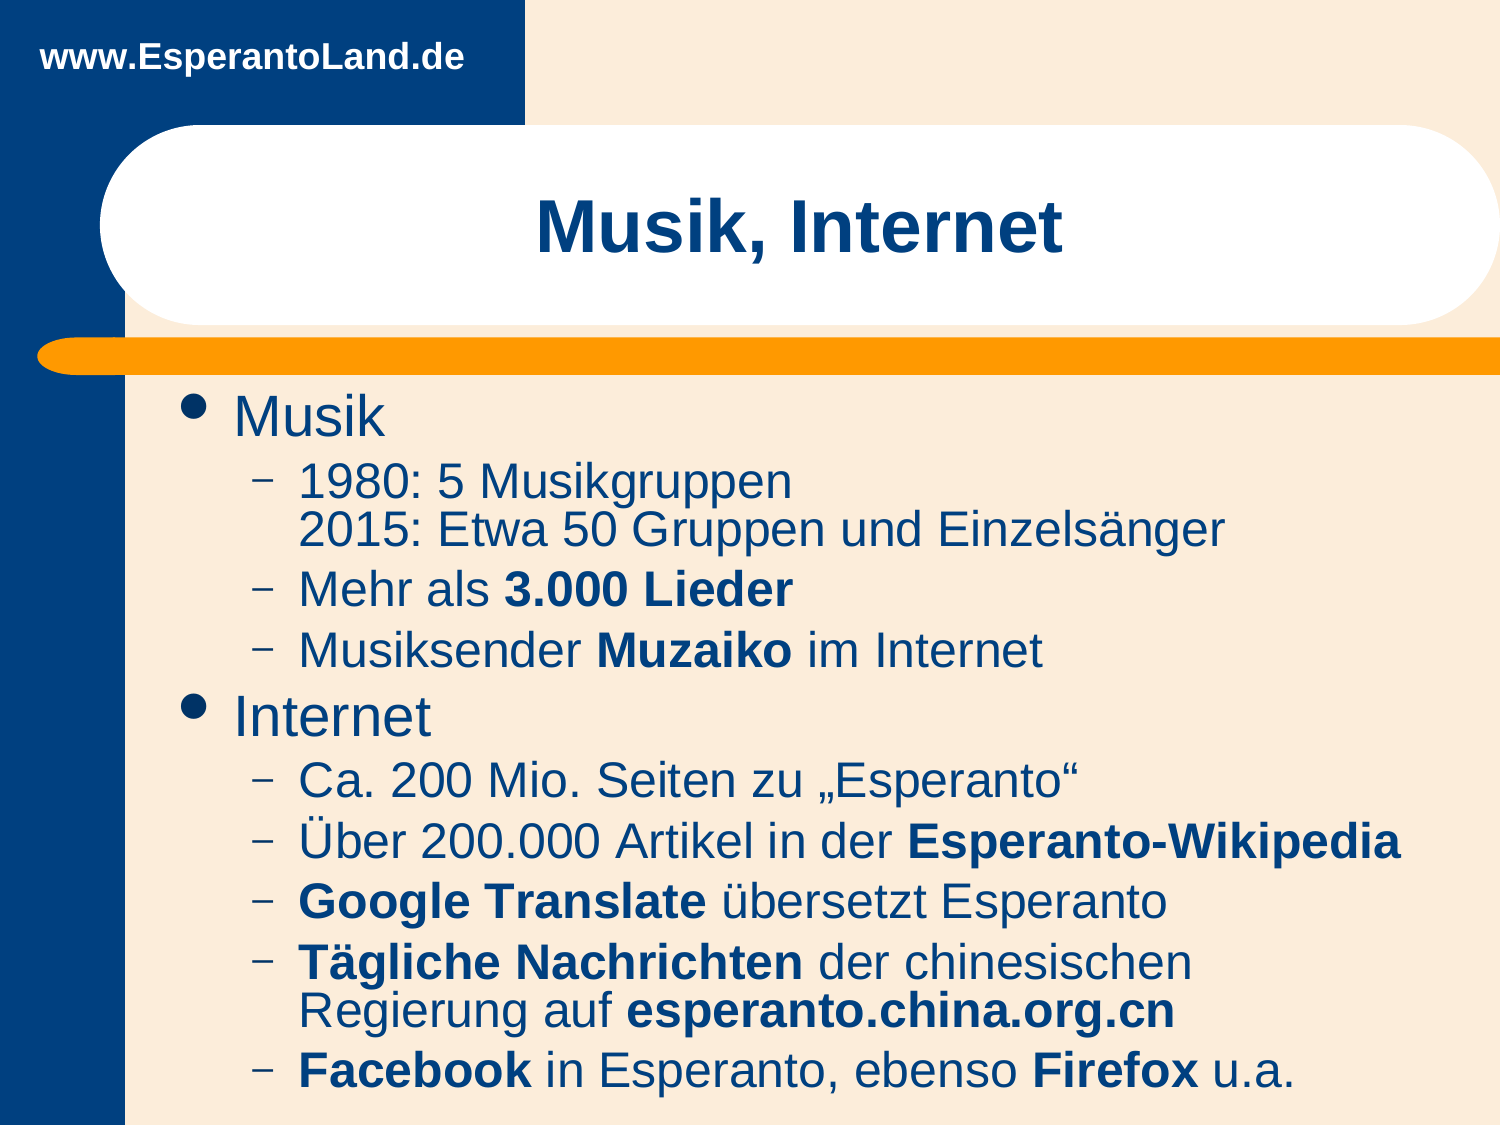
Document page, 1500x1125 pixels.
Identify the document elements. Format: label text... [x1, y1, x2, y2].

list Musik 1980: 5 Musikgruppen 2015: Etwa 50 Gruppen und Einzelsänger Mehr als 3.000 Lieder Musiksender Muzaiko im Internet Internet Ca. 200 Mio. Seiten zu „Esperanto“ Über 200.000 Artikel in der Esperanto-Wikipedia Google Translate übersetzt Esperanto Tägliche Nachrichten der chinesischen Regierung auf esperanto.china.org.cn Facebook in Esperanto, ebenso Firefox u.a. [162, 383, 1447, 1105]
title Musik, Internet [200, 137, 1401, 325]
